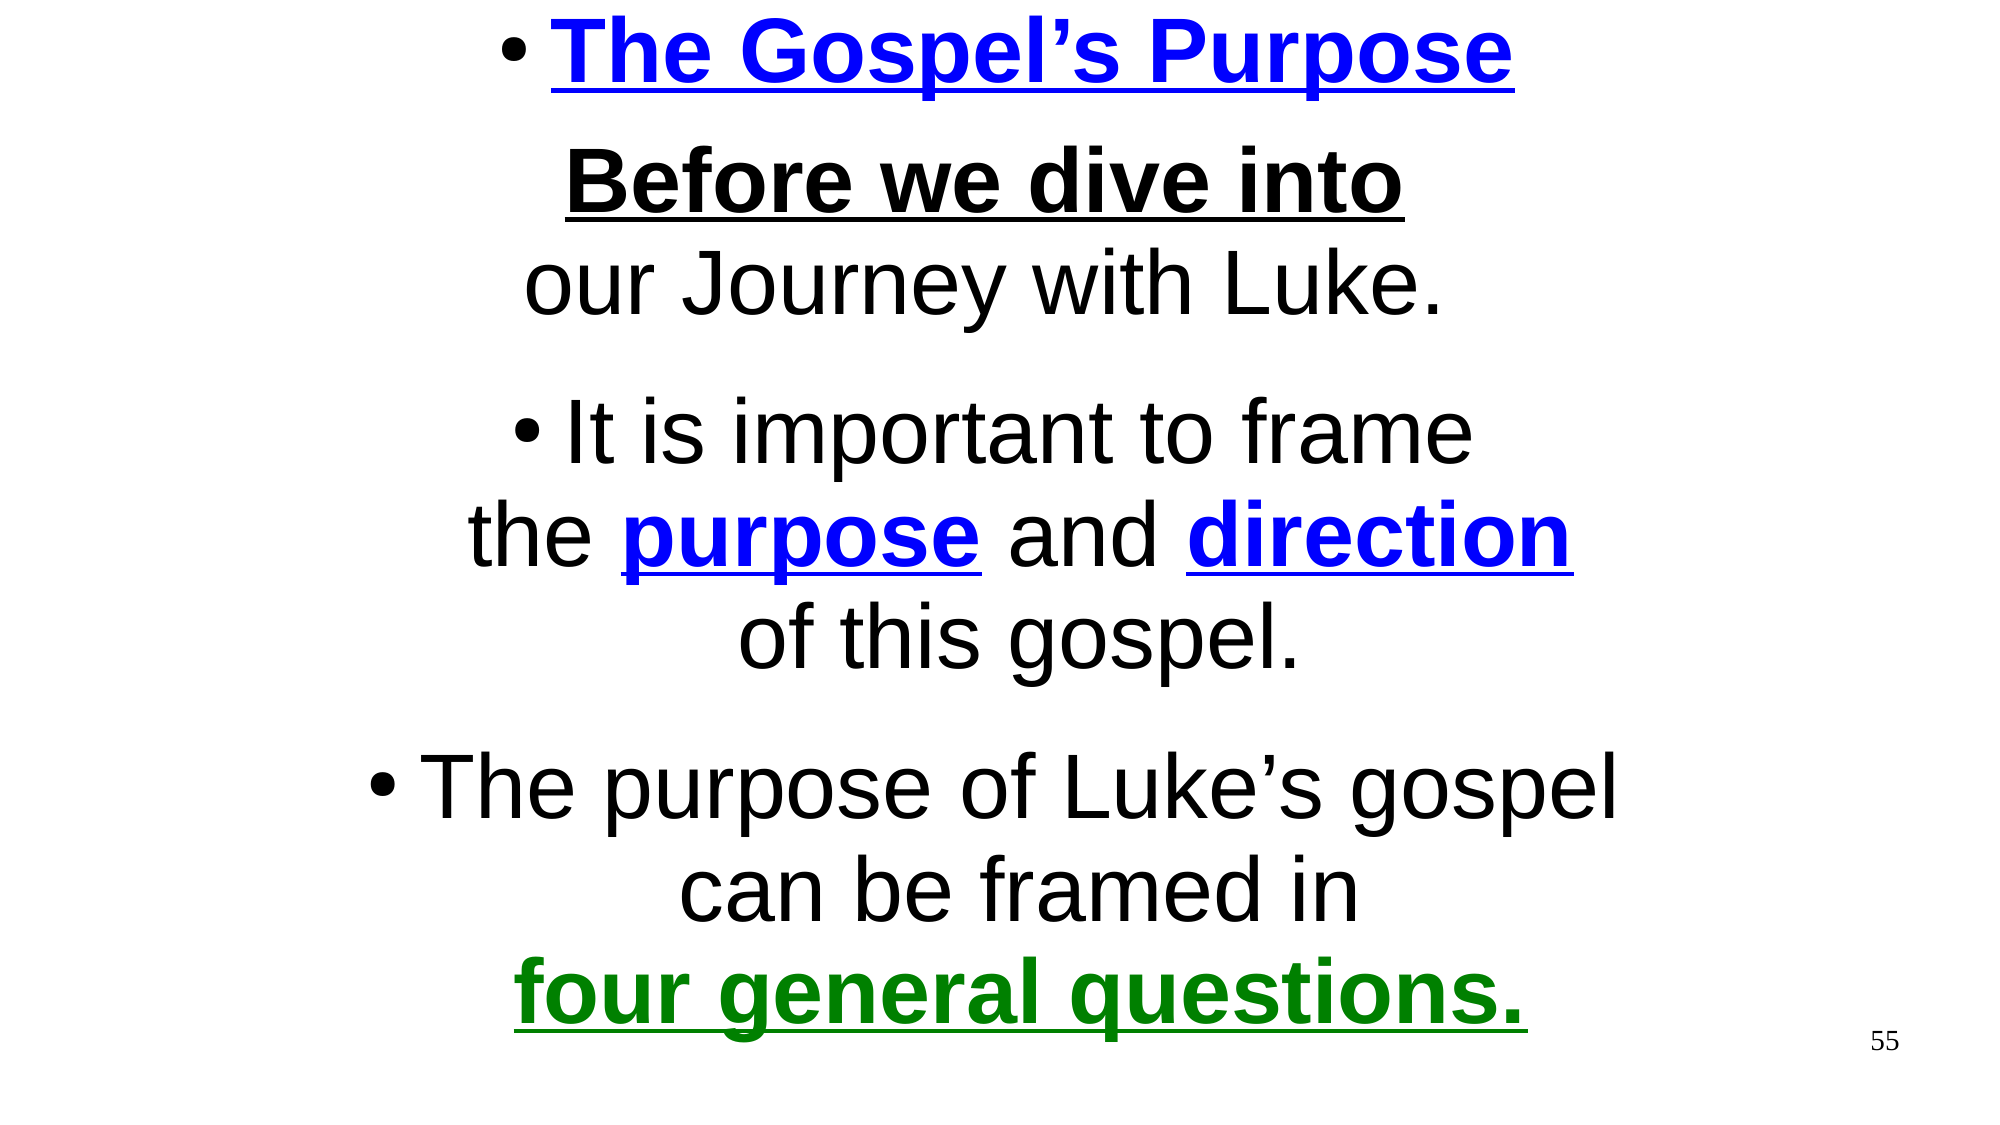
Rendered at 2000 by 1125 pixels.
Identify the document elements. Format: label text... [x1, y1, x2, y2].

list The Gospel’s Purpose Before we dive into our Journey with Luke. It is important to frame the purpose and direction of this gospel. The purpose of Luke’s gospel can be framed in four general questions. [0, 0, 1996, 1123]
